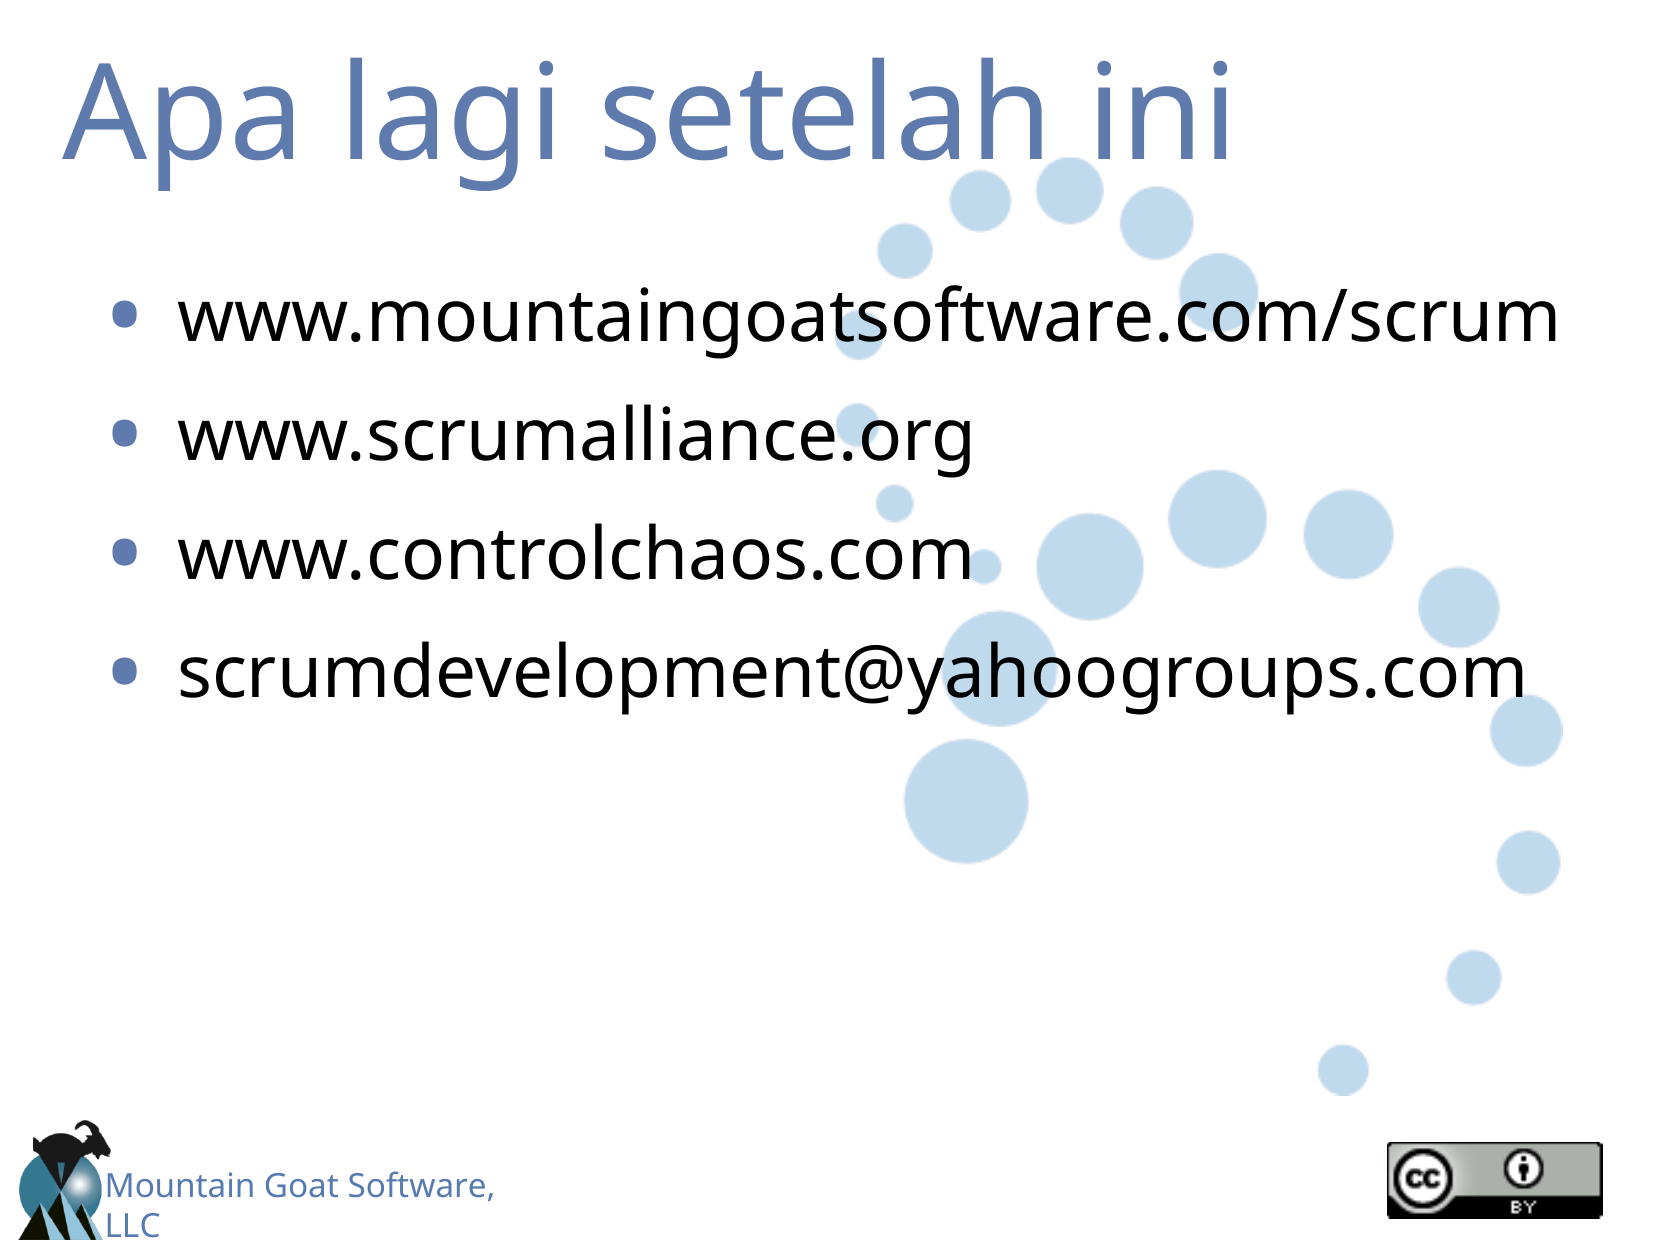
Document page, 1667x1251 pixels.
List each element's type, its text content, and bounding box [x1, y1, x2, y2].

picture [18, 1120, 111, 1240]
picture [835, 194, 1563, 262]
picture [1387, 1142, 1603, 1219]
title Apa lagi setelah ini [56, 18, 1609, 194]
list www.mountaingoatsoftware.com/scrum www.scrumalliance.org www.controlchaos.com scrumdevelopment@yahoogroups.com [56, 262, 1609, 1096]
